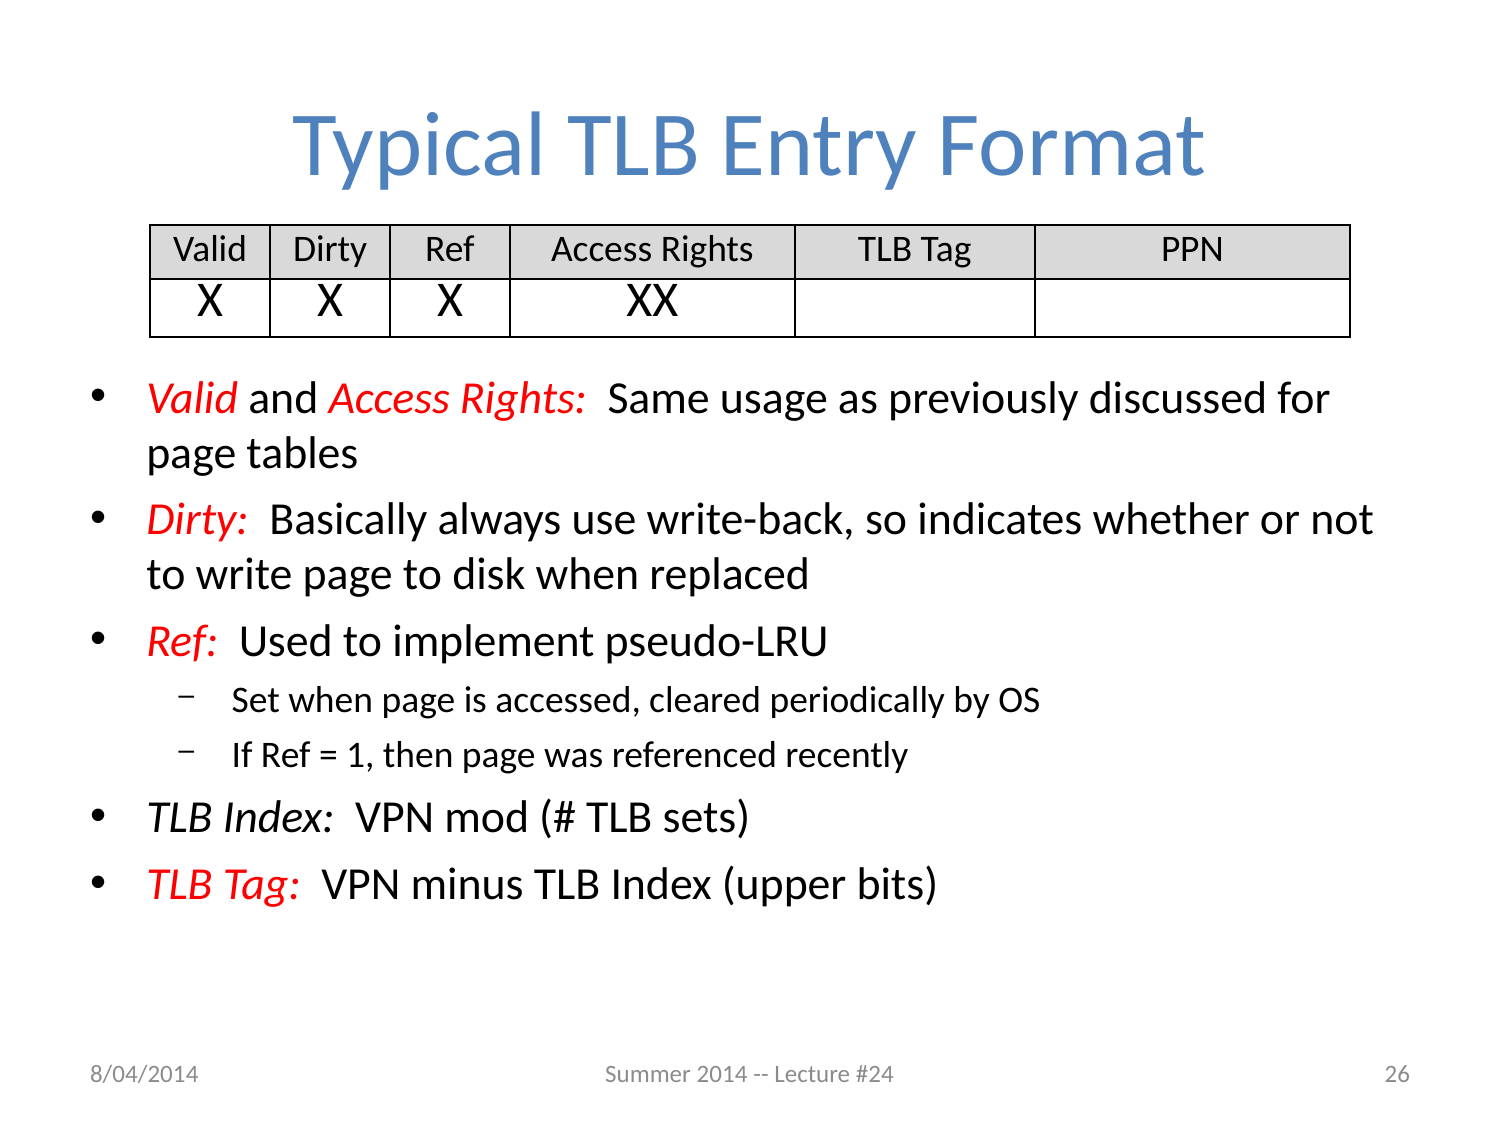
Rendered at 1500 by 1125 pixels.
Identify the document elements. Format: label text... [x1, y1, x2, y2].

footer Summer 2014 -- Lecture #24 [512, 1042, 988, 1103]
slide_number <number> [1074, 1042, 1425, 1103]
table_cell [1036, 280, 1349, 336]
table_cell [796, 280, 1034, 336]
table_cell X [151, 280, 269, 336]
table_header Dirty [271, 226, 389, 278]
table_header PPN [1036, 226, 1349, 278]
table_header Valid [151, 226, 269, 278]
list Valid and Access Rights: Same usage as previously discussed for page tables Dirty: Basically always use write-back, so indicates whether or not to write page to disk when replaced Ref: Used to implement pseudo-LRU Set when page is accessed, cleared periodically by OS If Ref = 1, then page was referenced recently TLB Index: VPN mod (# TLB sets) TLB Tag: VPN minus TLB Index (upper bits) [75, 360, 1425, 1065]
table_header Access Rights [511, 226, 794, 278]
title Typical TLB Entry Format [75, 45, 1425, 233]
table_cell X [391, 280, 509, 336]
table_cell X [271, 280, 389, 336]
table_cell XX [511, 280, 794, 336]
table_header Ref [391, 226, 509, 278]
table_header TLB Tag [796, 226, 1034, 278]
slide_number 8/04/2014 [75, 1042, 425, 1103]
